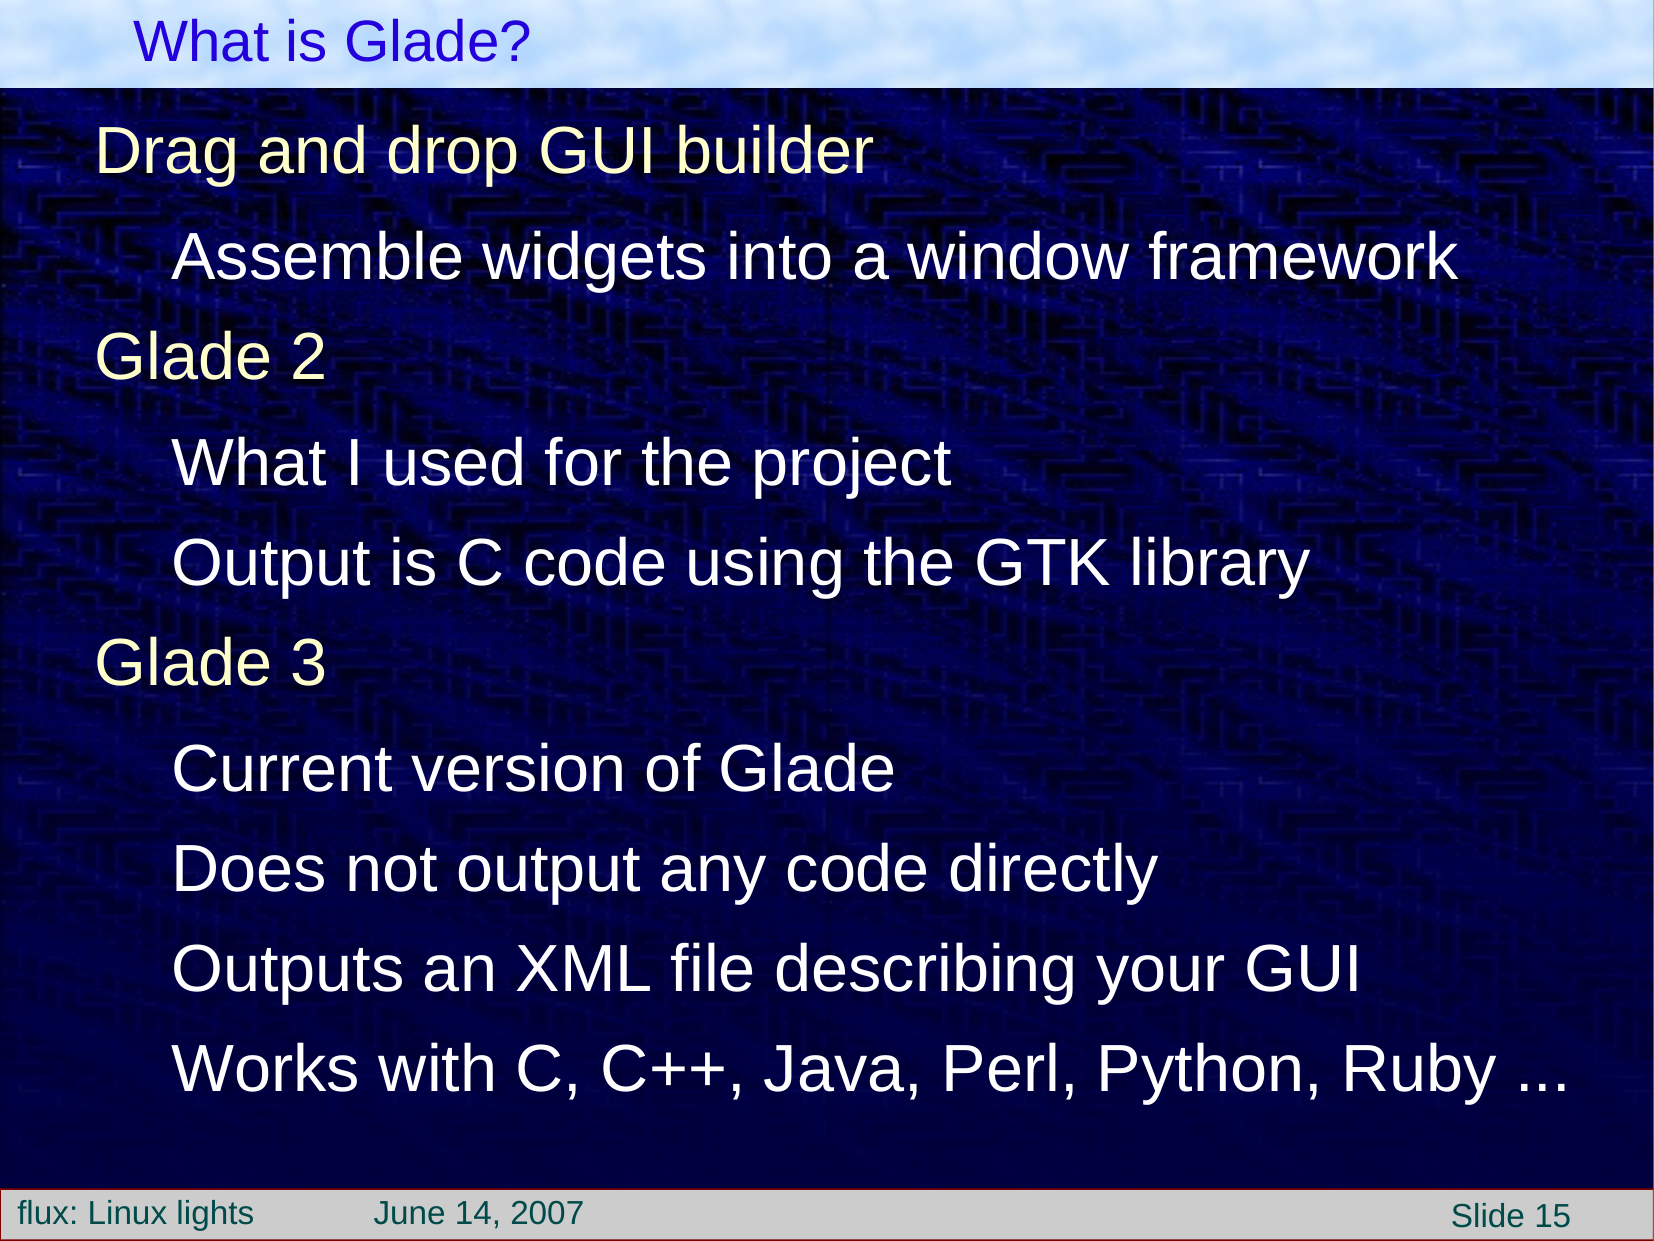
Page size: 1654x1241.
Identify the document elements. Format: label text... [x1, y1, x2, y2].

text_box flux: Linux lights June 14, 2007 [2, 1186, 669, 1241]
picture [0, 88, 1654, 1189]
text_box Slide <number> [1436, 1189, 1654, 1241]
text_box [669, 1189, 1436, 1241]
list Drag and drop GUI builder Assemble widgets into a window framework Glade 2 What I used for the project Output is C code using the GTK library Glade 3 Current version of Glade Does not output any code directly Outputs an XML file describing your GUI Works with C, C++, Java, Perl, Python, Ruby ... [77, 111, 1634, 1183]
text_box What is Glade? [0, 0, 1654, 88]
